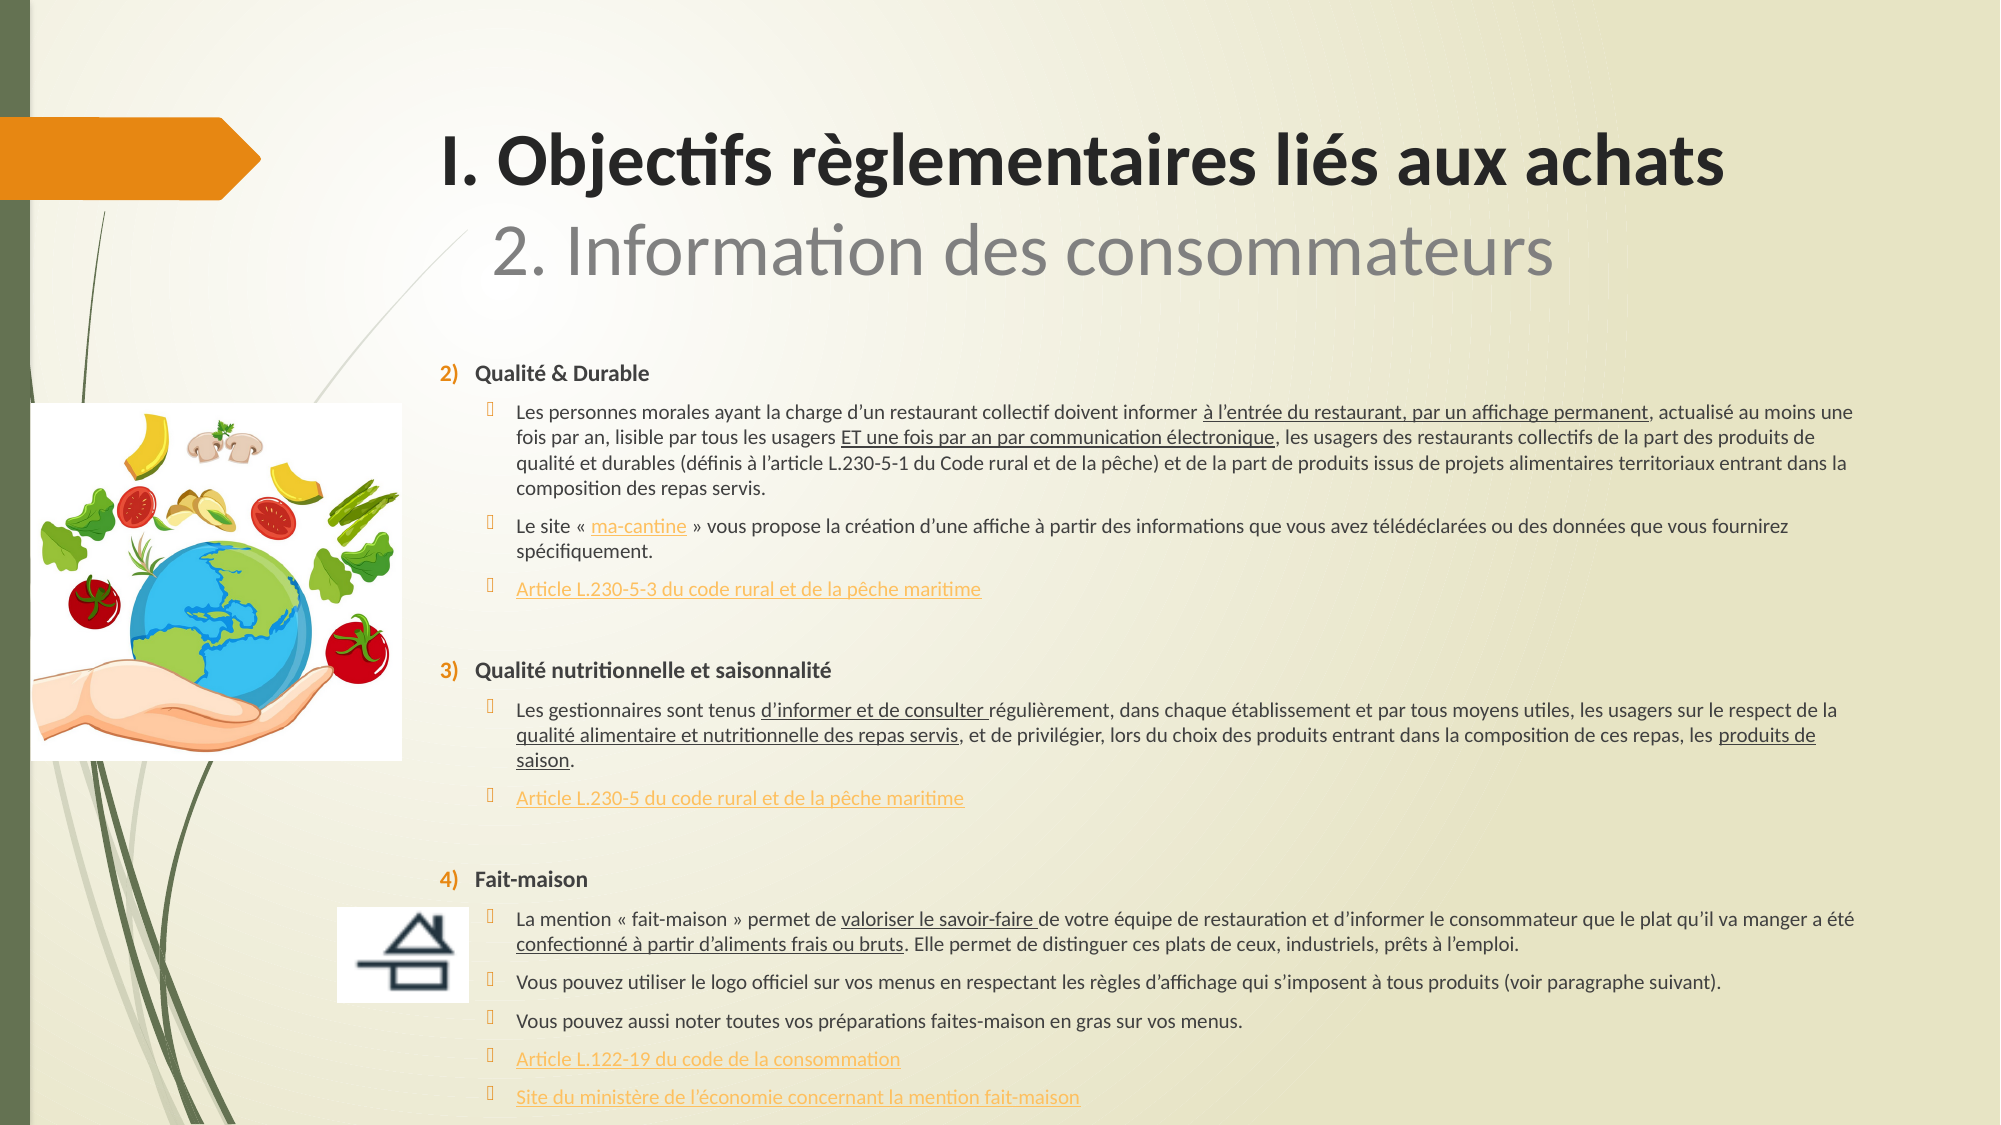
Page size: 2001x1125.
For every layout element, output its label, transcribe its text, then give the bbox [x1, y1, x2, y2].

title I. Objectifs règlementaires liés aux achats 2. Information des consommateurs [425, 102, 1888, 313]
picture [31, 403, 402, 761]
list Qualité & Durable Les personnes morales ayant la charge d’un restaurant collectif doivent informer à l’entrée du restaurant, par un affichage permanent, actualisé au moins une fois par an, lisible par tous les usagers ET une fois par an par communication électronique, les usagers des restaurants collectifs de la part des produits de qualité et durables (définis à l’article L.230-5-1 du Code rural et de la pêche) et de la part de produits issus de projets alimentaires territoriaux entrant dans la composition des repas servis. Le site « ma-cantine » vous propose la création d’une affiche à partir des informations que vous avez télédéclarées ou des données que vous fournirez spécifiquement. Article L.230-5-3 du code rural et de la pêche maritime Qualité nutritionnelle et saisonnalité Les gestionnaires sont tenus d’informer et de consulter régulièrement, dans chaque établissement et par tous moyens utiles, les usagers sur le respect de la qualité alimentaire et nutritionnelle des repas servis, et de privilégier, lors du choix des produits entrant dans la composition de ces repas, les produits de saison. Article L.230-5 du code rural et de la pêche maritime Fait-maison La mention « fait-maison » permet de valoriser le savoir-faire de votre équipe de restauration et d’informer le consommateur que le plat qu’il va manger a été confectionné à partir d’aliments frais ou bruts. Elle permet de distinguer ces plats de ceux, industriels, prêts à l’emploi. Vous pouvez utiliser le logo officiel sur vos menus en respectant les règles d’affichage qui s’imposent à tous produits (voir paragraphe suivant). Vous pouvez aussi noter toutes vos préparations faites-maison en gras sur vos menus. Article L.122-19 du code de la consommation Site du ministère de l’économie concernant la mention fait-maison [424, 350, 1888, 1125]
picture [337, 907, 469, 1003]
